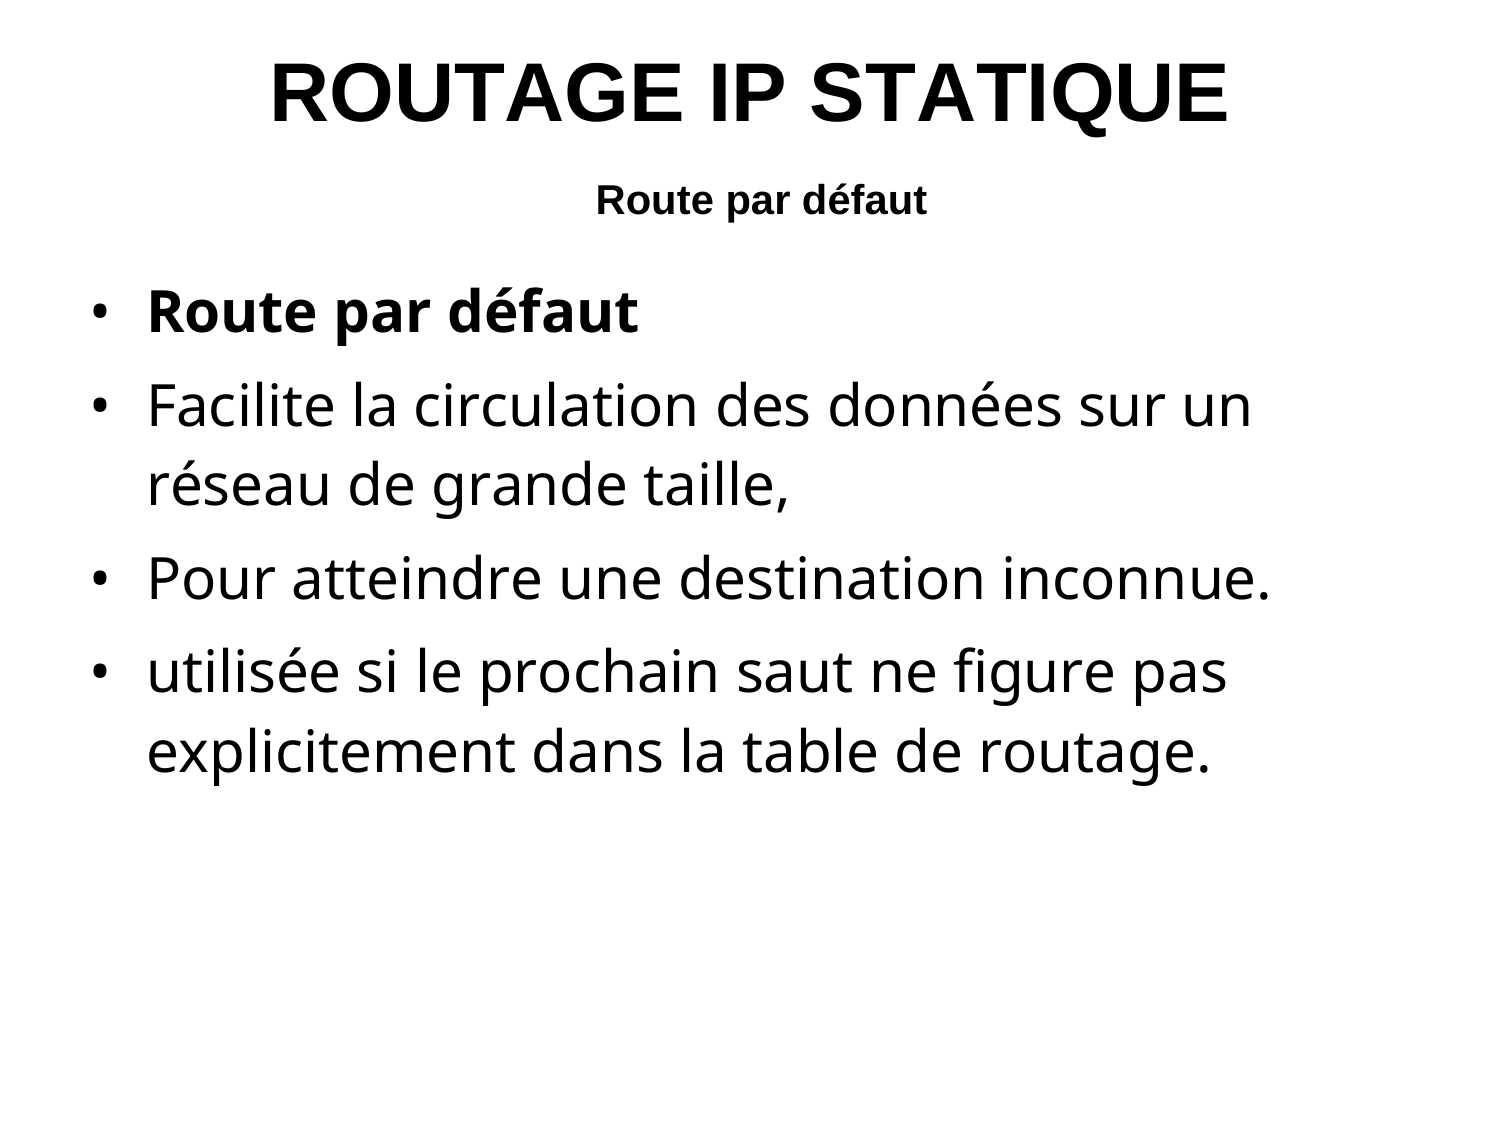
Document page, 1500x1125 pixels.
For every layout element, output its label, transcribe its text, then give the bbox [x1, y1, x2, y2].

title ROUTAGE IP STATIQUE Route par défaut [75, 31, 1426, 247]
list Route par défaut Facilite la circulation des données sur un réseau de grande taille, Pour atteindre une destination inconnue. utilisée si le prochain saut ne figure pas explicitement dans la table de routage. [75, 262, 1426, 1006]
